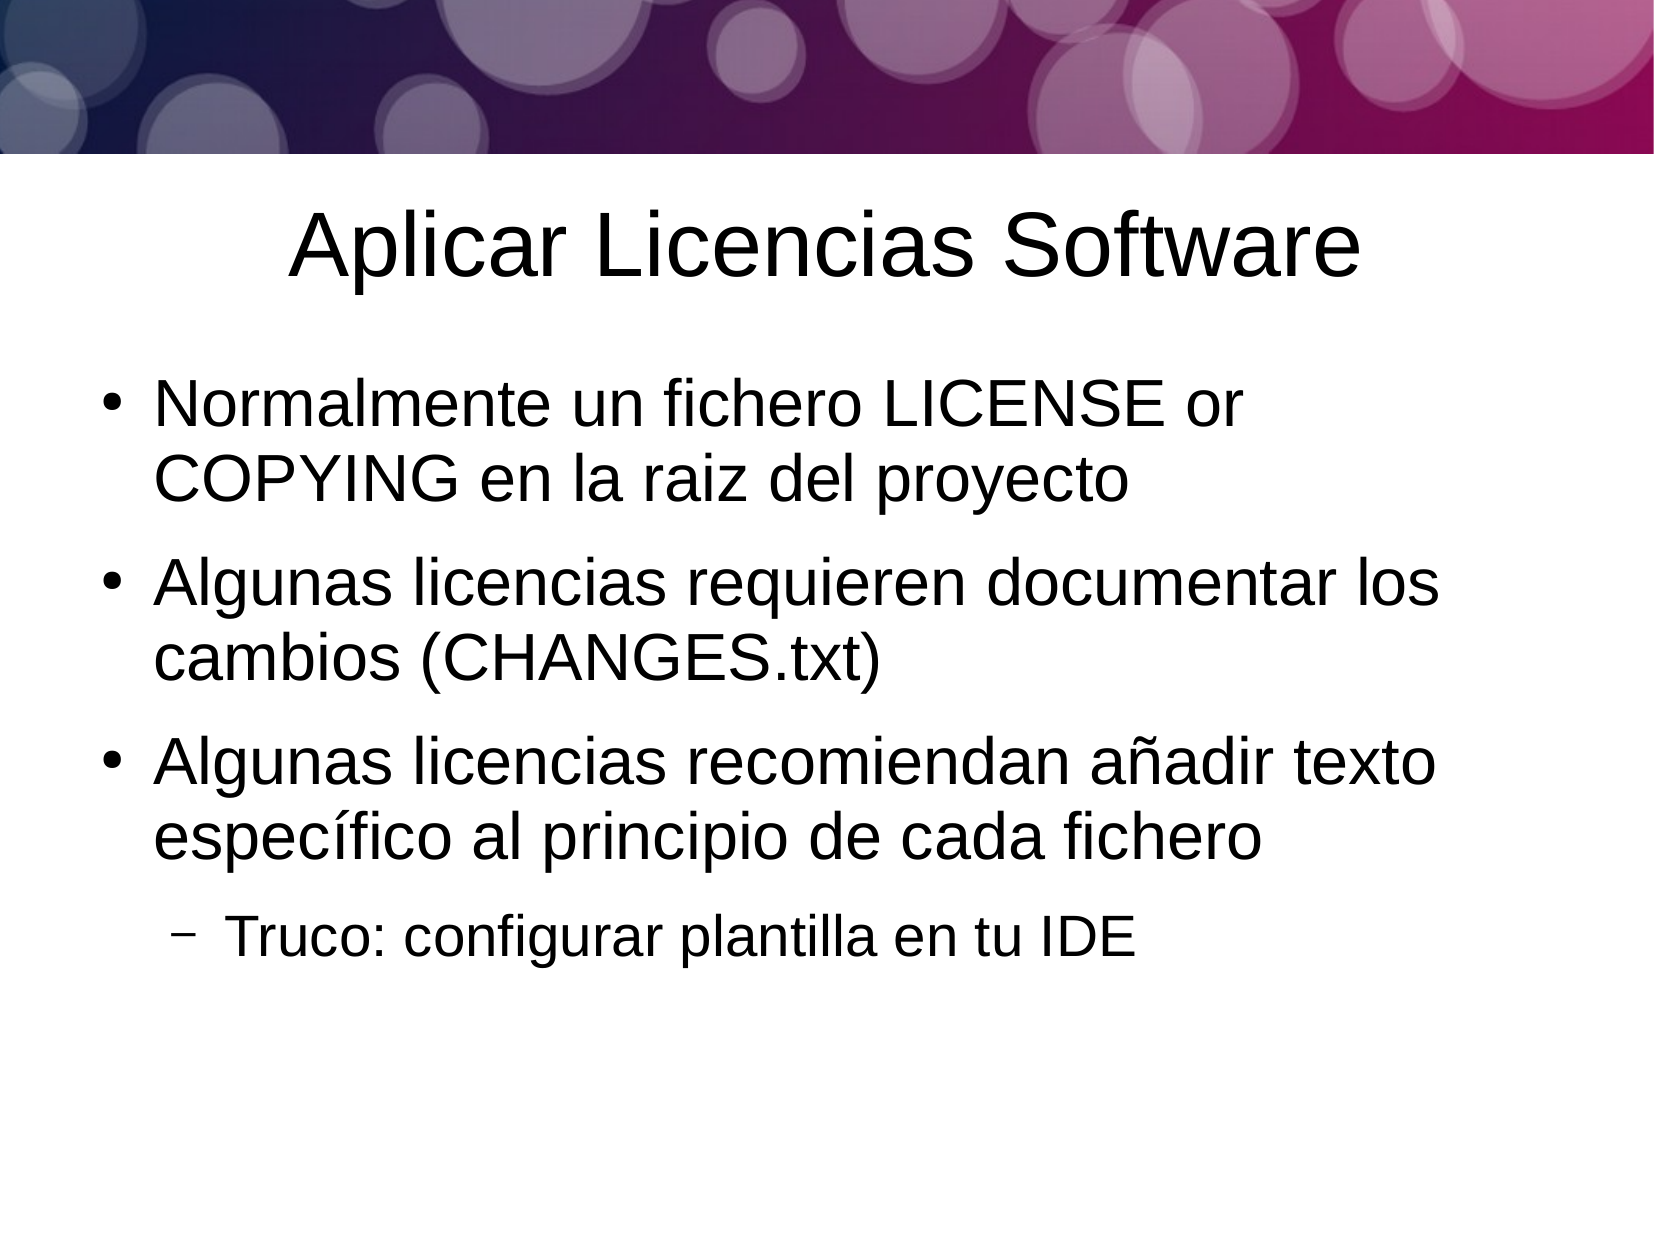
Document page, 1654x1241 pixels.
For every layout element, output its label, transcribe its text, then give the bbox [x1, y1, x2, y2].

list Normalmente un fichero LICENSE or COPYING en la raiz del proyecto Algunas licencias requieren documentar los cambios (CHANGES.txt) Algunas licencias recomiendan añadir texto específico al principio de cada fichero Truco: configurar plantilla en tu IDE [82, 366, 1571, 1087]
picture [0, 0, 1654, 154]
title Aplicar Licencias Software [82, 159, 1571, 331]
